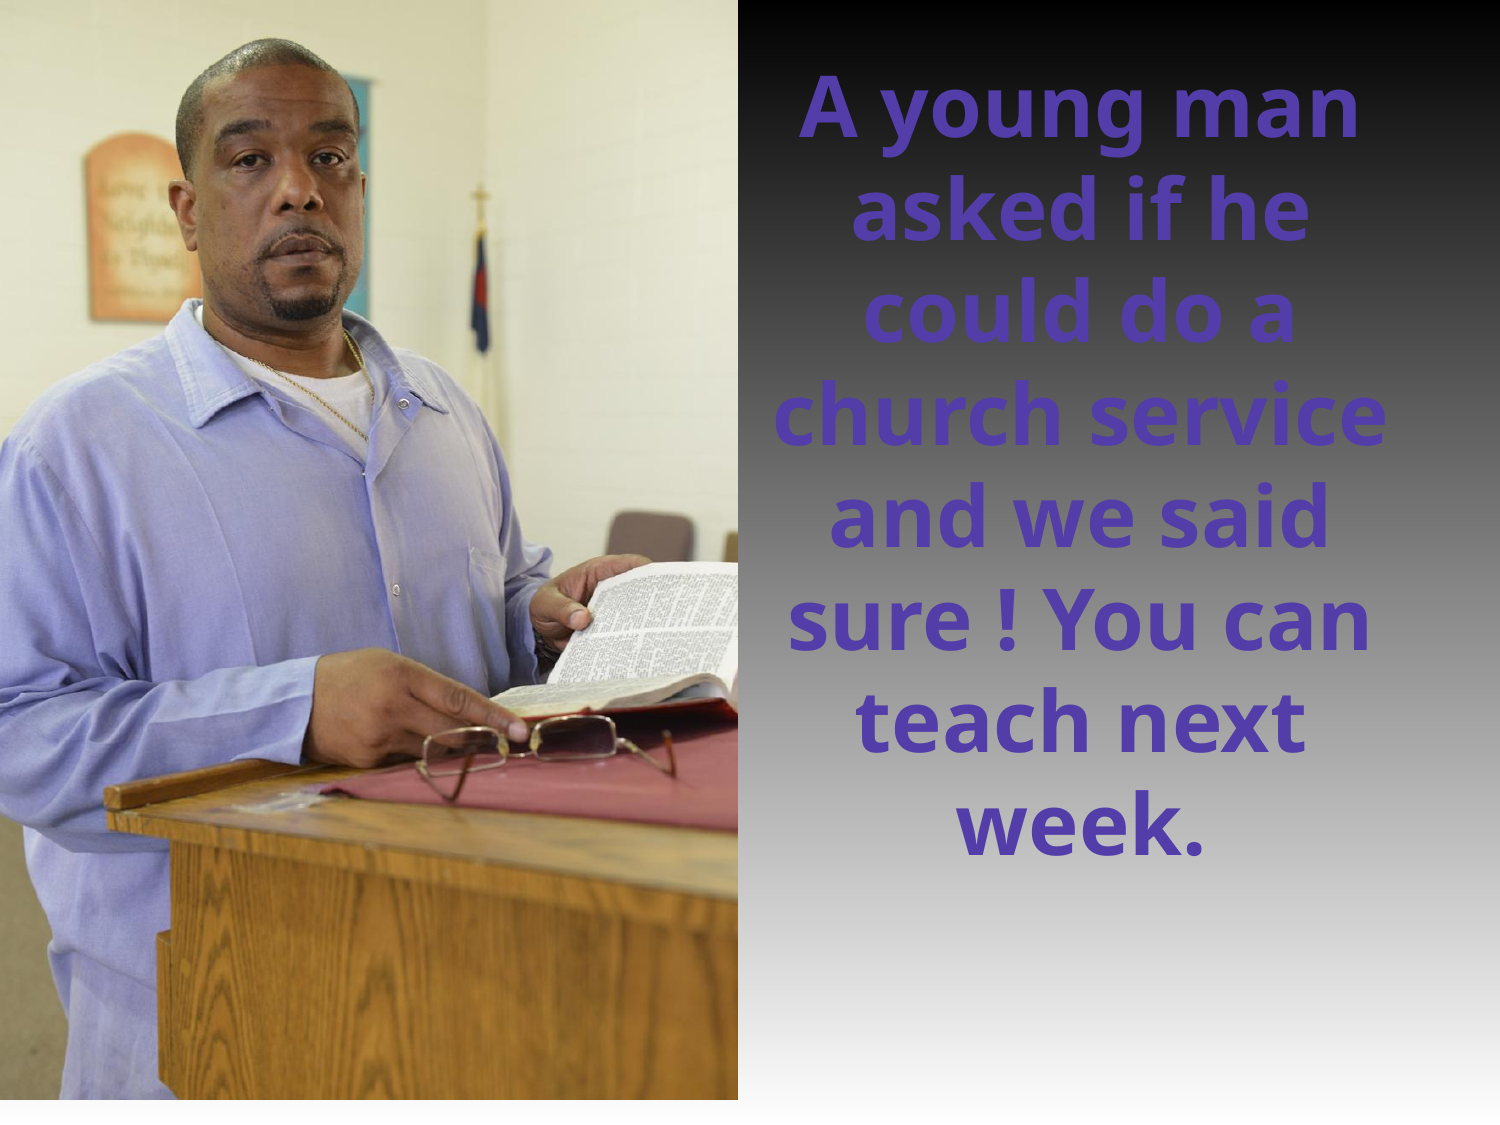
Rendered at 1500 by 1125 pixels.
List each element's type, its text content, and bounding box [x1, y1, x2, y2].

title A young man asked if he could do a church service and we said sure ! You can teach next week. [738, 45, 1425, 1088]
picture [0, 0, 738, 1100]
